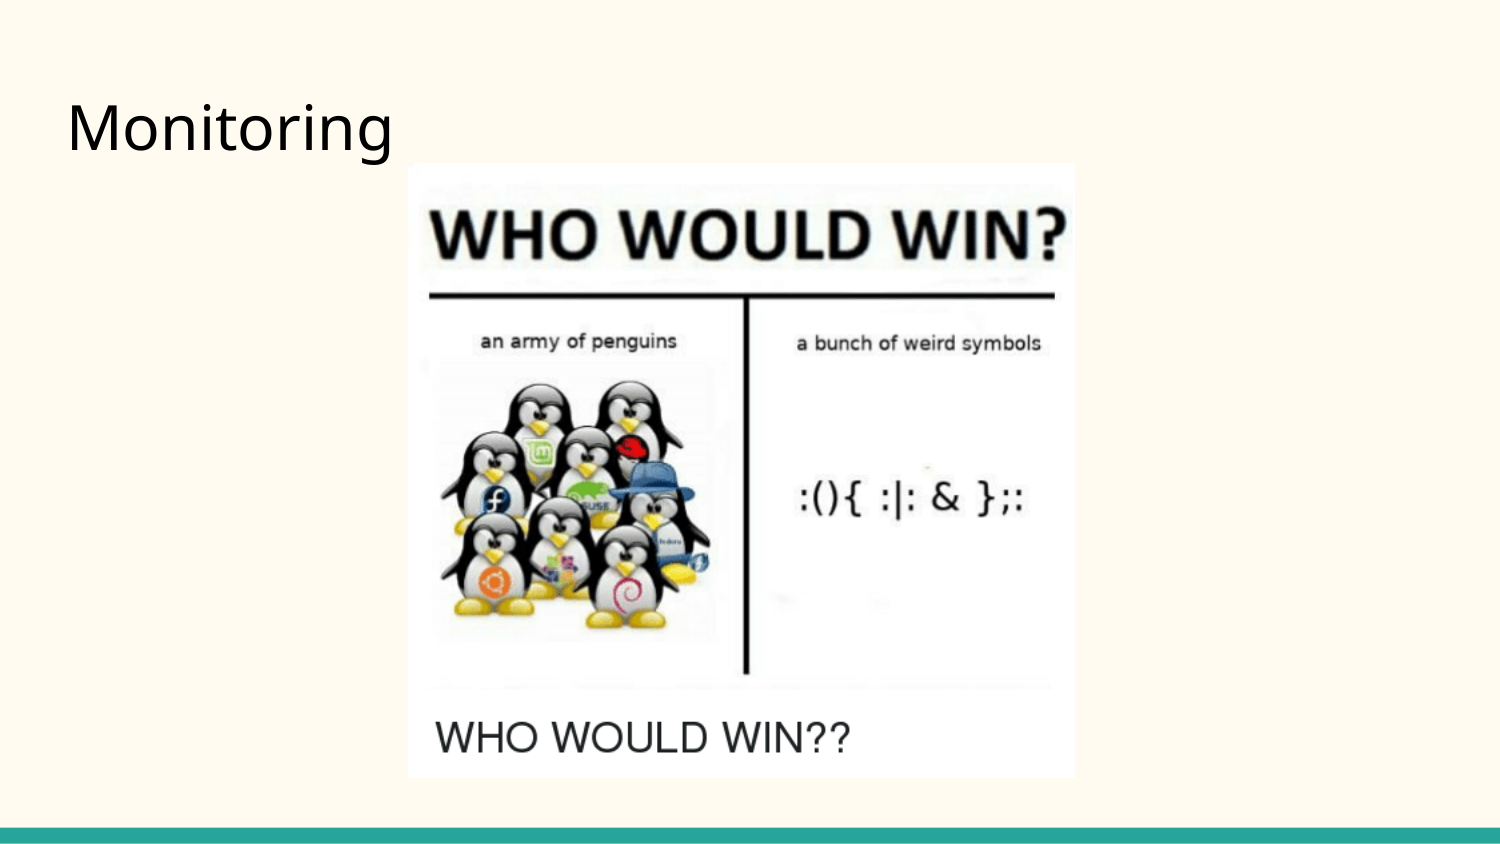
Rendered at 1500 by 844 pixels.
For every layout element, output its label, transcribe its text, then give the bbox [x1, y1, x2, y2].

title Monitoring [51, 72, 1449, 174]
picture [408, 163, 1075, 778]
